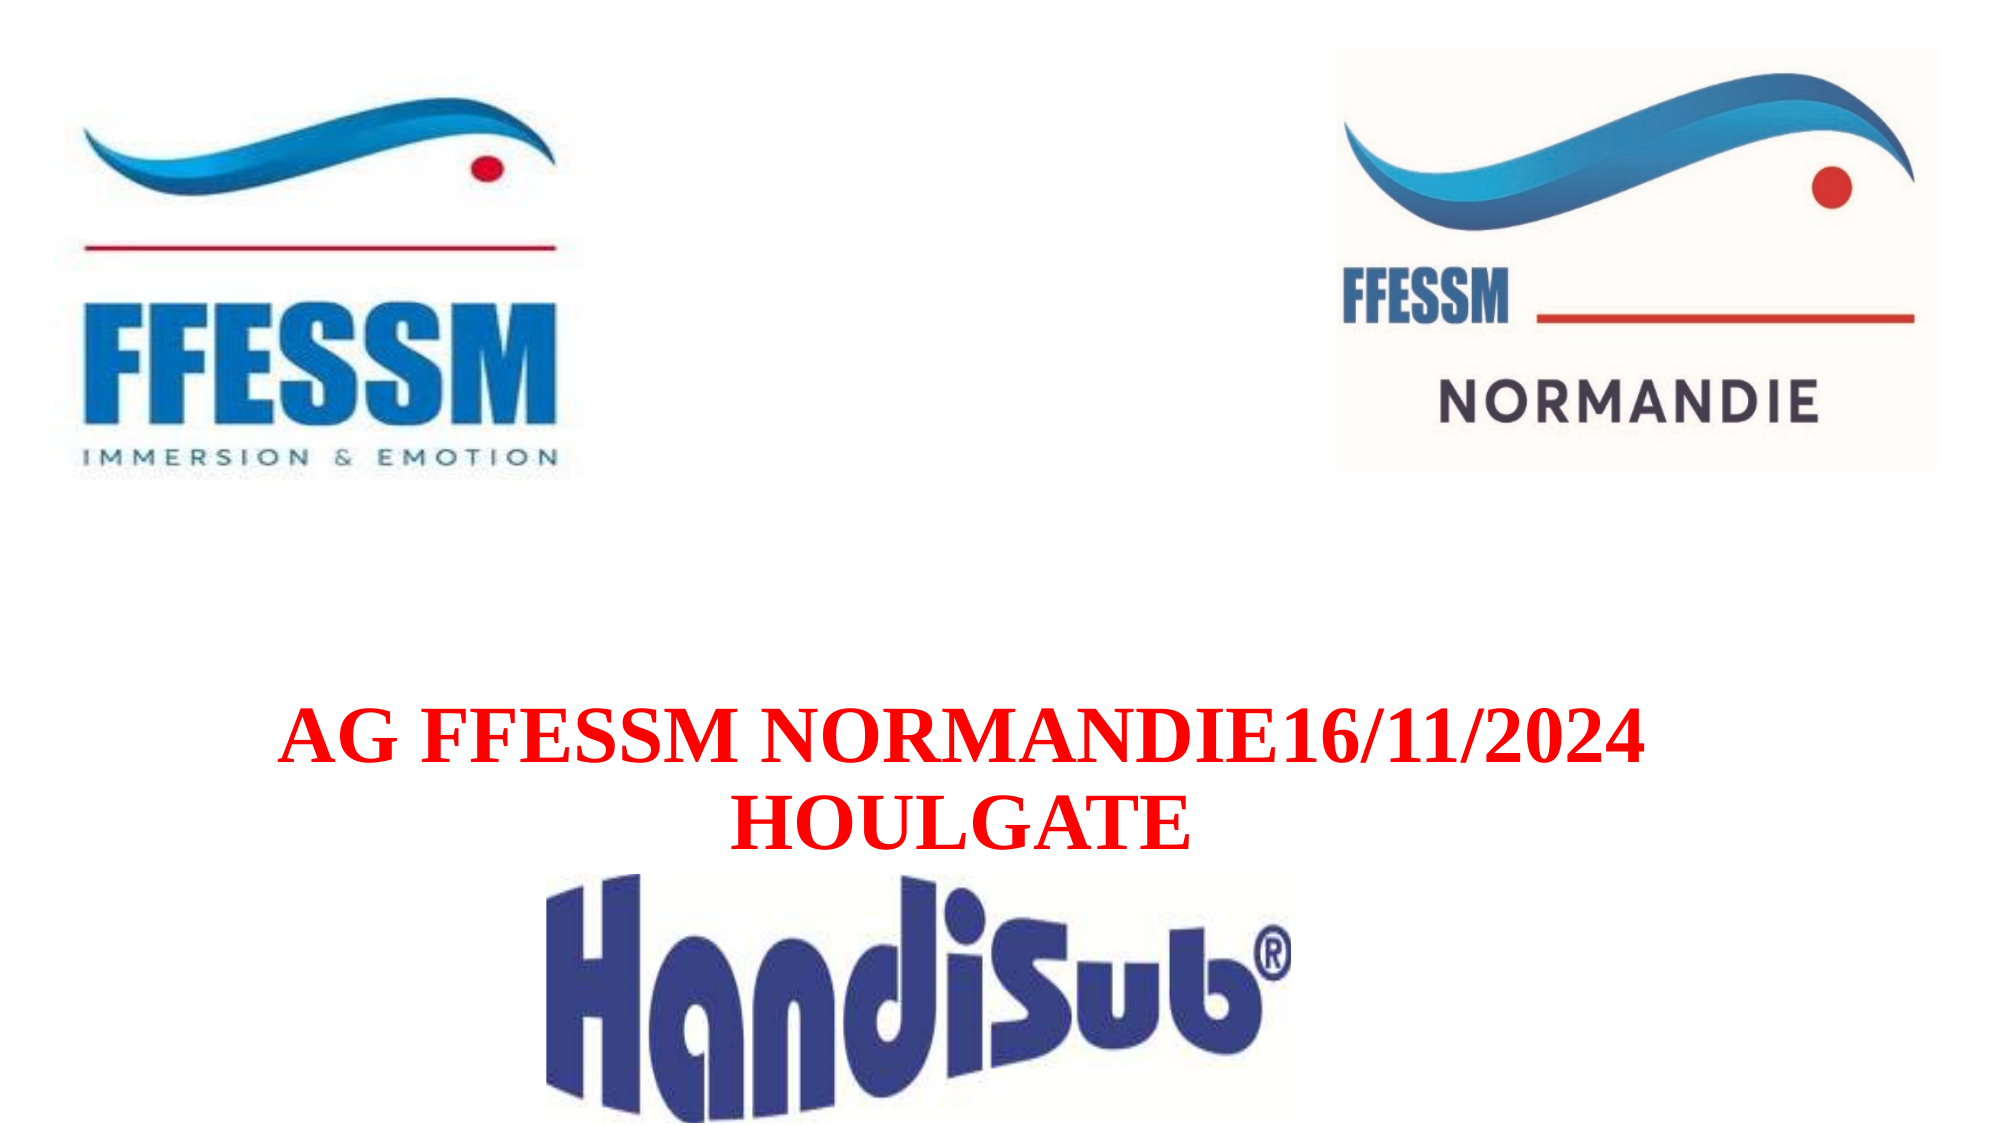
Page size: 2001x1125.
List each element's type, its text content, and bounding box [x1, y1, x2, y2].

picture [546, 874, 1291, 1123]
picture [54, 46, 626, 484]
title AG FFESSM NORMANDIE16/11/2024 HOULGATE [212, 501, 1713, 875]
picture [1336, 46, 1939, 470]
